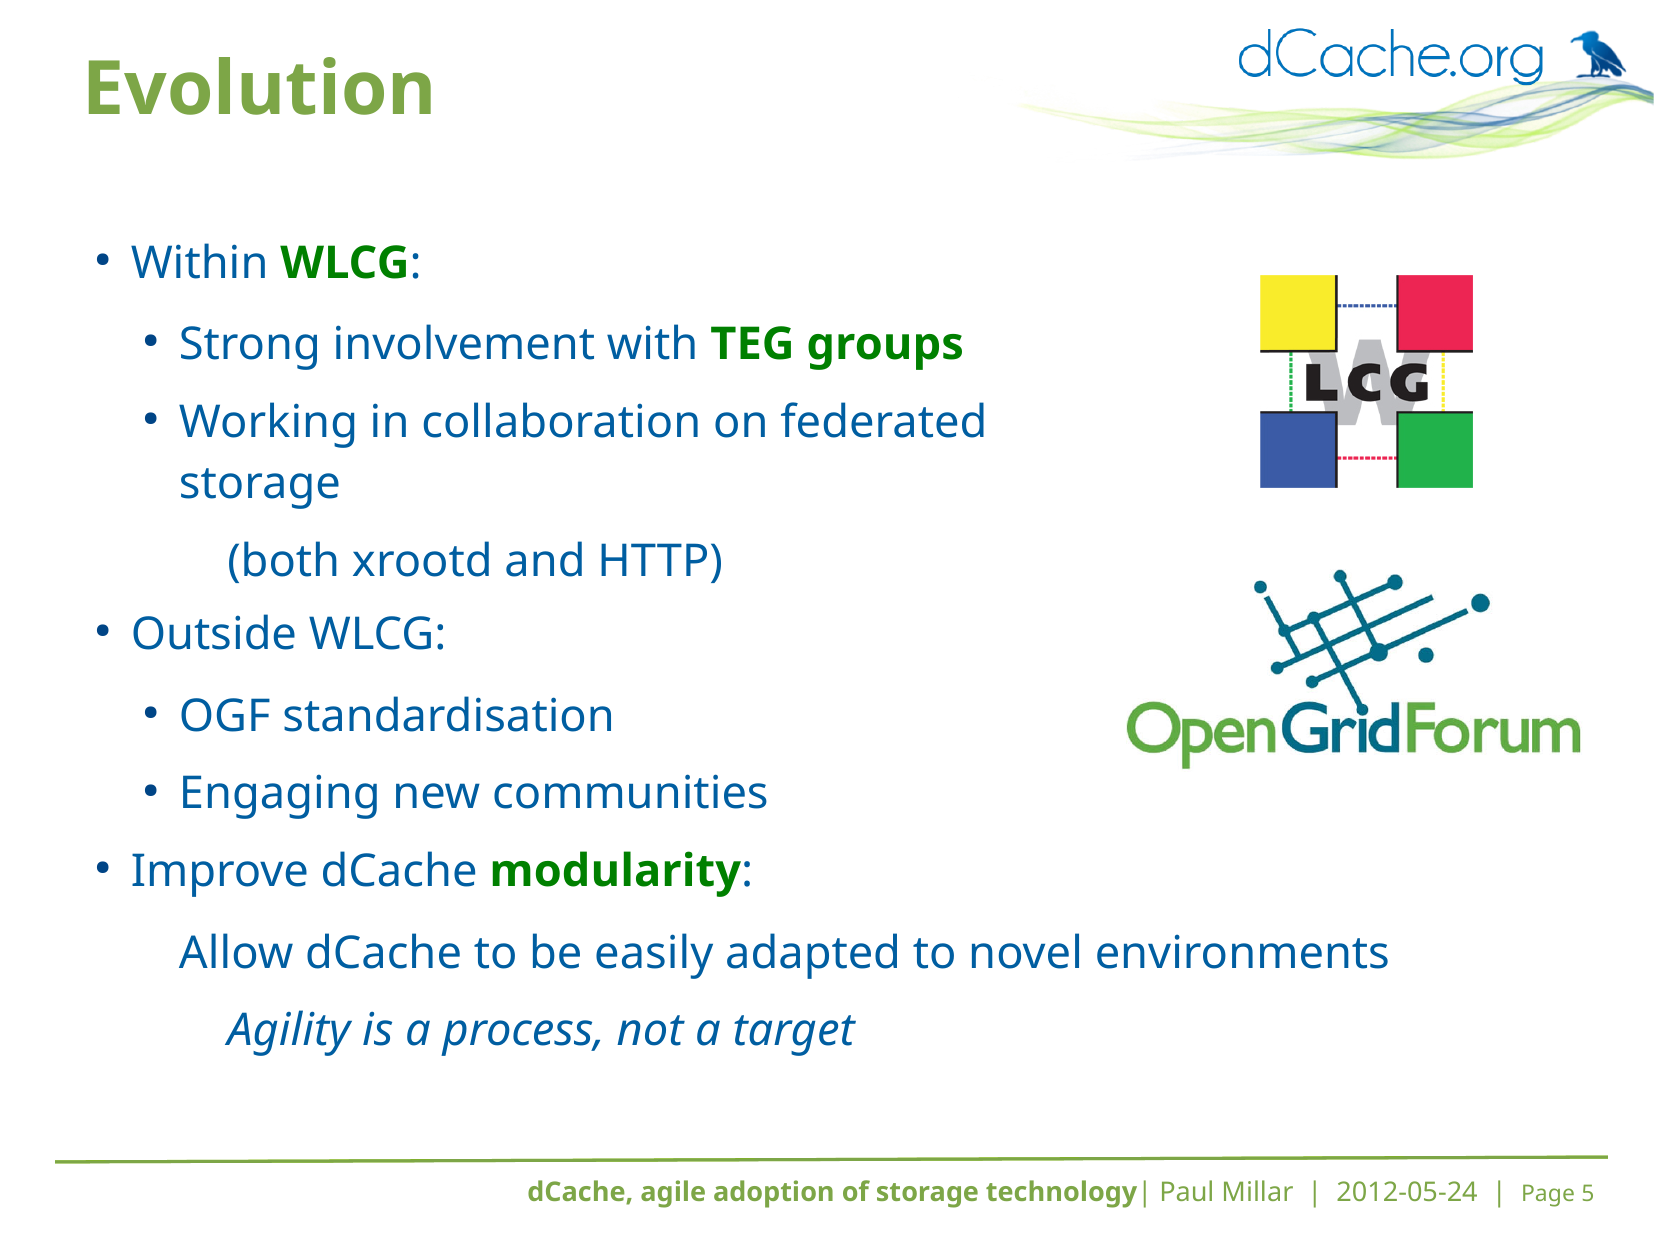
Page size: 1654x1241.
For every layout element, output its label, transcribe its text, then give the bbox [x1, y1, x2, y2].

title Evolution [82, 37, 1605, 134]
picture [1109, 546, 1602, 780]
list Within WLCG: Strong involvement with TEG groups Working in collaboration on federated storage (both xrootd and HTTP) Outside WLCG: OGF standardisation Engaging new communities Improve dCache modularity: Allow dCache to be easily adapted to novel environments Agility is a process, not a target [82, 229, 1571, 1072]
picture [956, 16, 1654, 169]
picture [1260, 275, 1473, 488]
